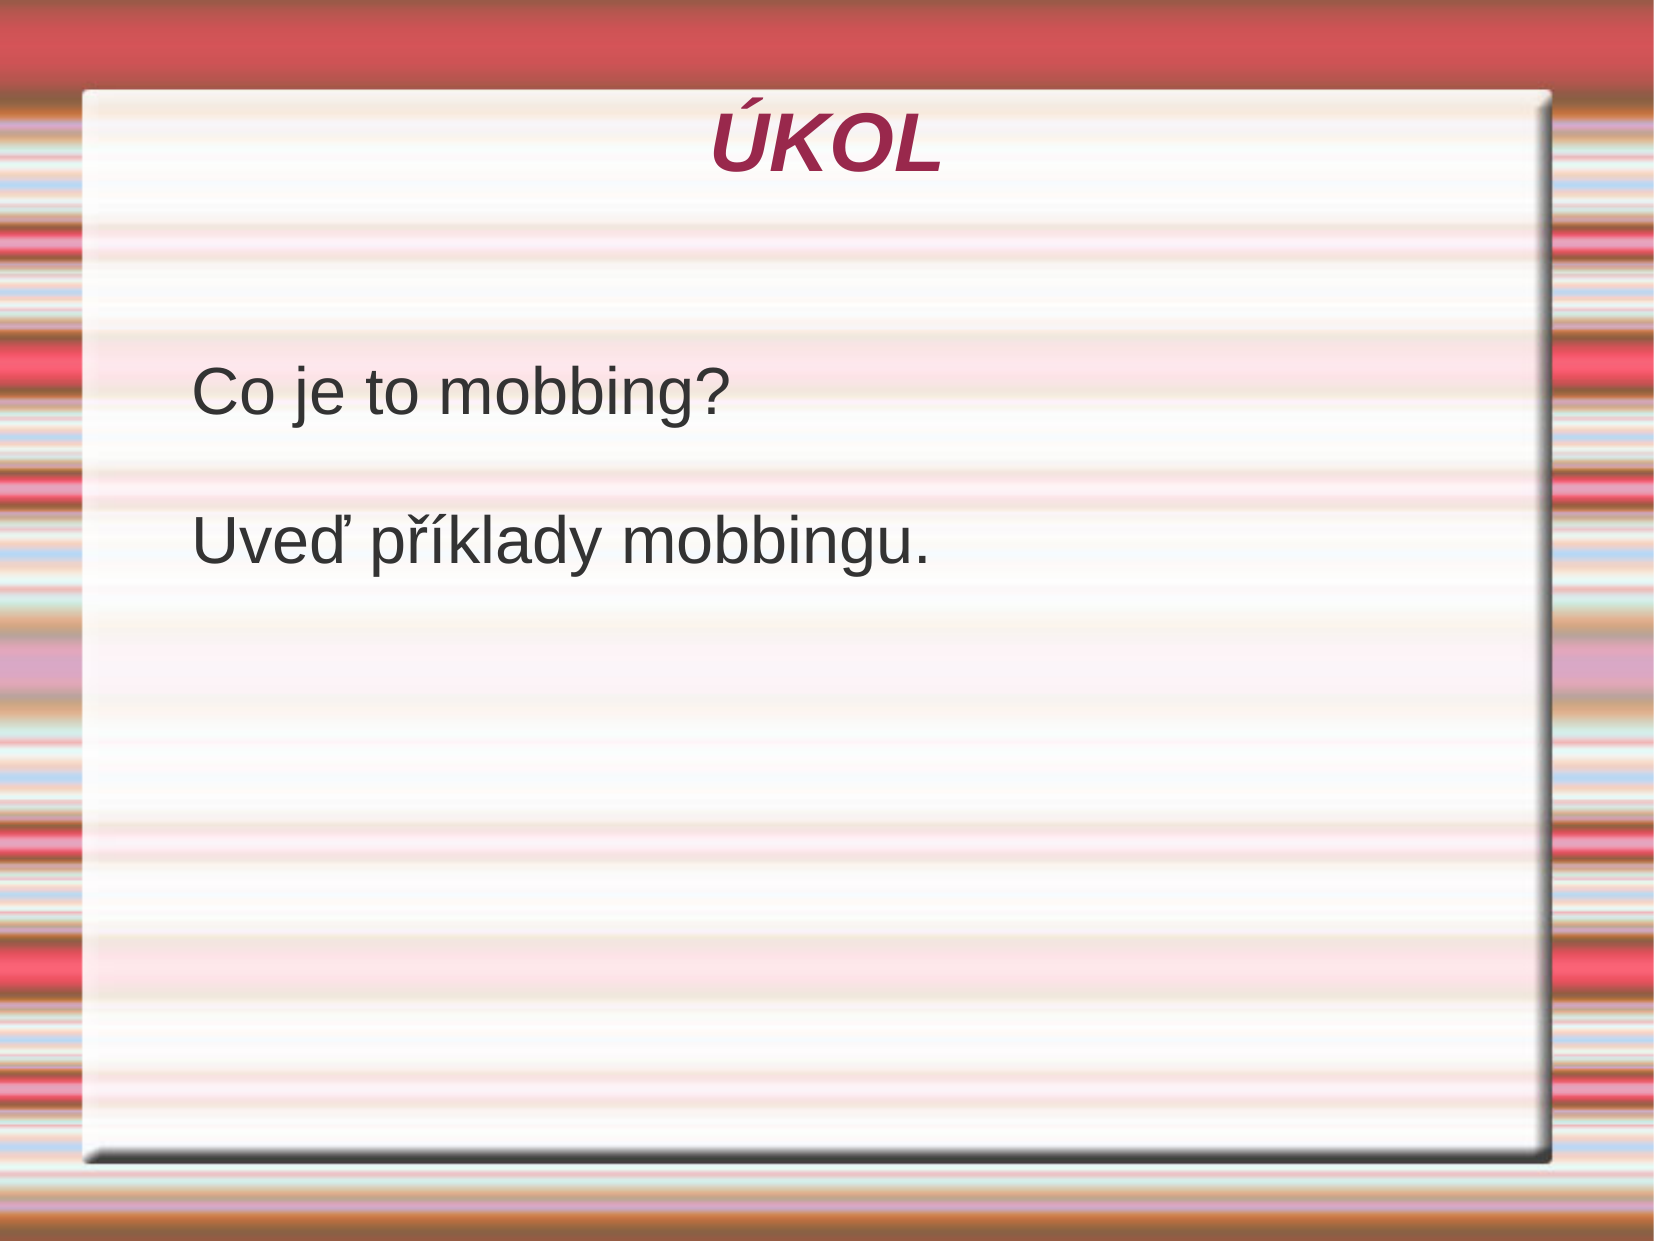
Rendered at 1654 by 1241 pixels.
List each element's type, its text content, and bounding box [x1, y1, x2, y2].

title ÚKOL [121, 50, 1534, 237]
list Co je to mobbing? Uveď příklady mobbingu. [134, 350, 1516, 1132]
